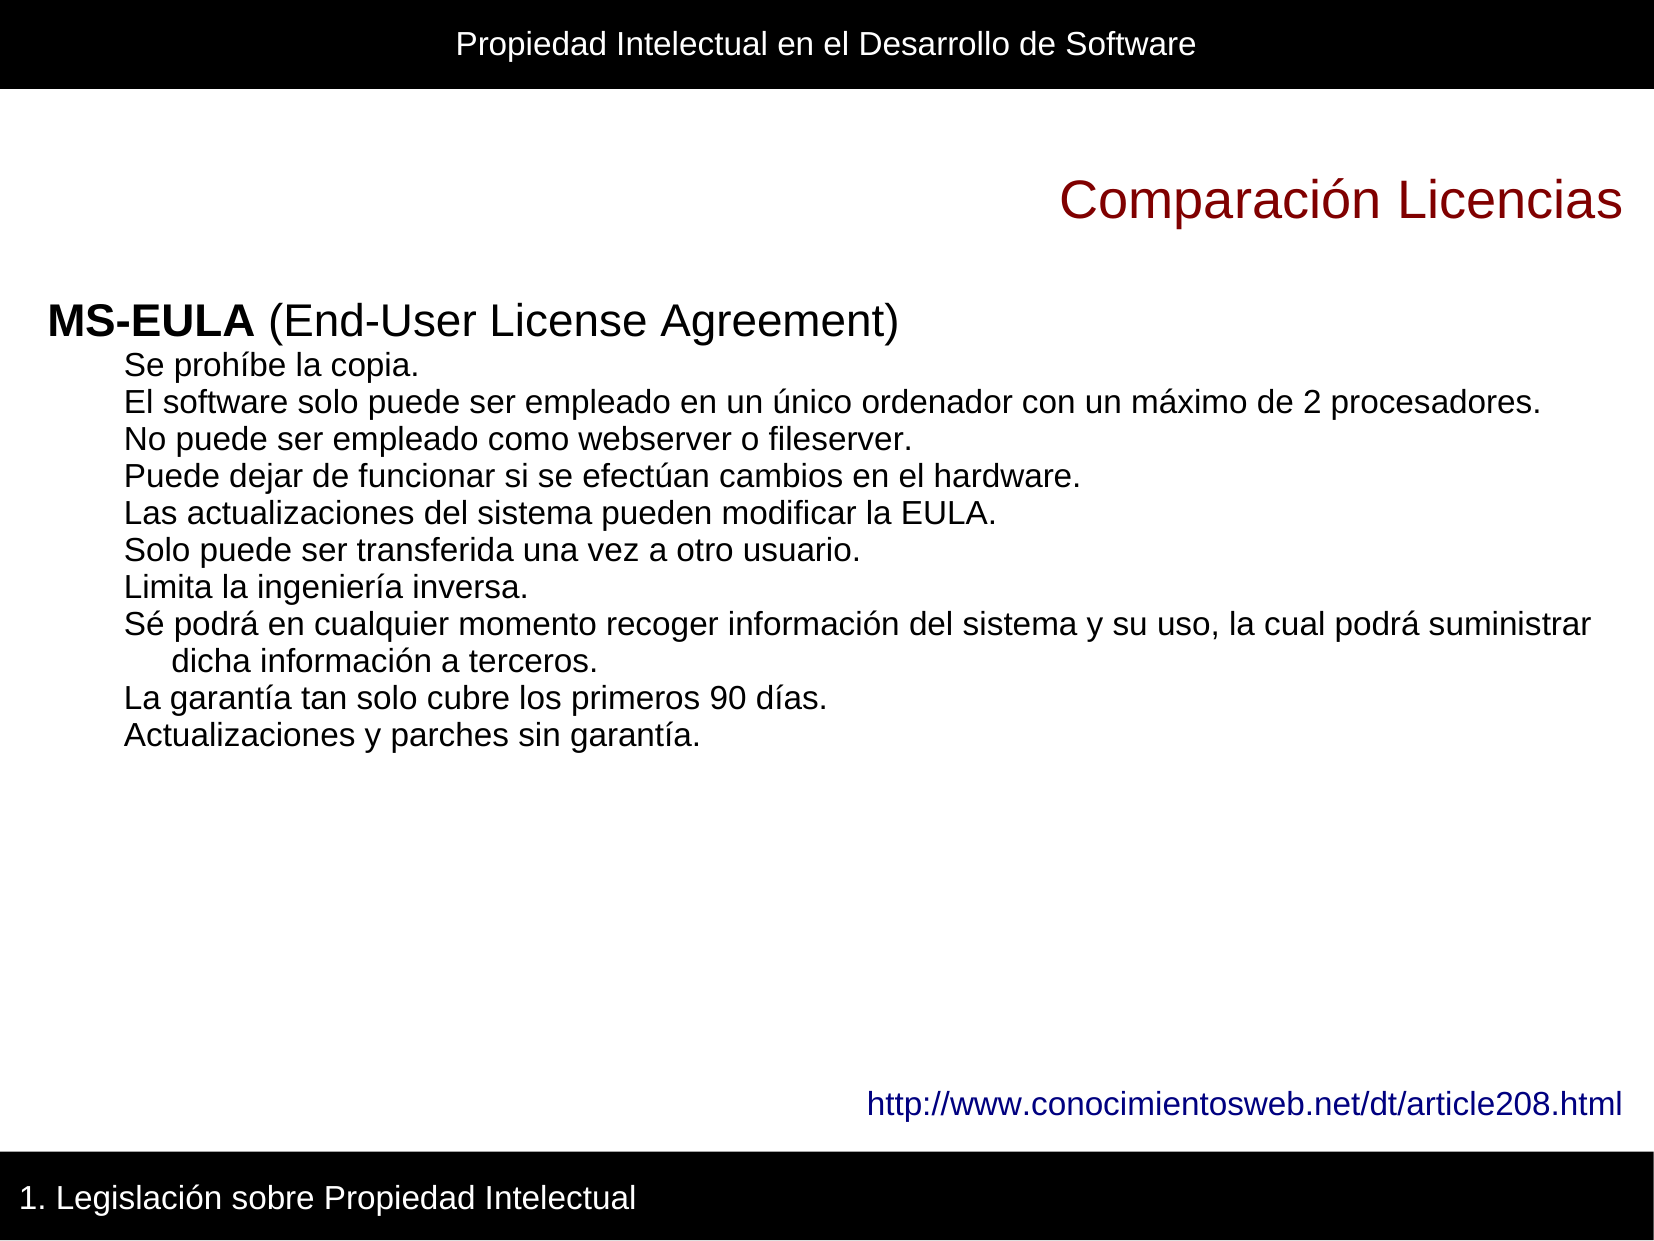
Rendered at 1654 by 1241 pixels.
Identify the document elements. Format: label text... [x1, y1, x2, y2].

title Comparación Licencias [147, 147, 1625, 252]
list MS-EULA (End-User License Agreement) Se prohíbe la copia. El software solo puede ser empleado en un único ordenador con un máximo de 2 procesadores. No puede ser empleado como webserver o fileserver. Puede dejar de funcionar si se efectúan cambios en el hardware. Las actualizaciones del sistema pueden modificar la EULA. Solo puede ser transferida una vez a otro usuario. Limita la ingeniería inversa. Sé podrá en cualquier momento recoger información del sistema y su uso, la cual podrá suministrar dicha información a terceros. La garantía tan solo cubre los primeros 90 días. Actualizaciones y parches sin garantía. http://www.conocimientosweb.net/dt/article208.html [29, 295, 1625, 1128]
text_box 1. Legislación sobre Propiedad Intelectual [18, 1180, 795, 1218]
